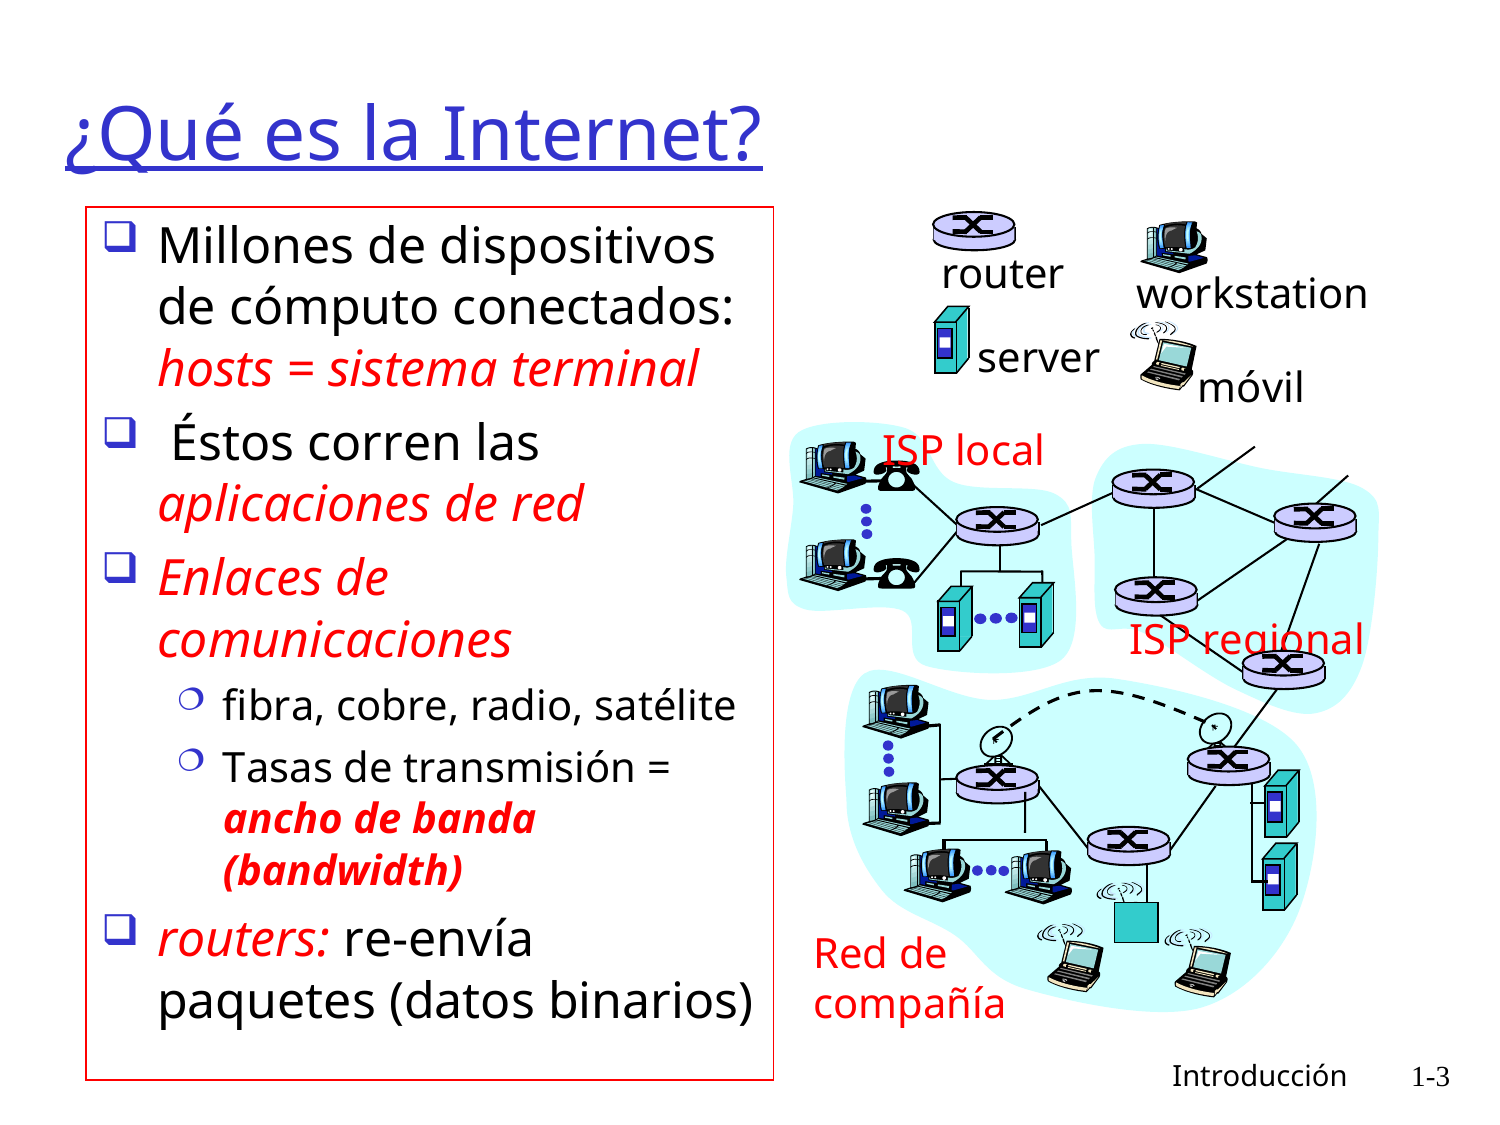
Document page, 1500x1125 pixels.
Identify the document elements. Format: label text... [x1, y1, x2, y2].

picture [1148, 880, 1159, 902]
list Millones de dispositivos de cómputo conectados: hosts = sistema terminal Éstos corren las aplicaciones de red Enlaces de comunicaciones fibra, cobre, radio, satélite Tasas de transmisión = ancho de banda (bandwidth) routers: re-envía paquetes (datos binarios) [86, 207, 774, 1081]
picture [1004, 849, 1073, 905]
picture [1164, 927, 1231, 998]
picture [913, 482, 920, 488]
text_box [1203, 650, 1360, 714]
picture [1037, 880, 1146, 993]
picture [799, 441, 868, 494]
picture [979, 725, 1014, 766]
text_box Red de compañía [798, 919, 1022, 1036]
text_box [933, 212, 1015, 238]
text_box [785, 422, 1077, 674]
picture [903, 848, 973, 903]
text_box [934, 306, 969, 374]
picture [873, 482, 917, 491]
text_box móvil [1183, 353, 1320, 419]
text_box server [962, 322, 1116, 389]
text_box Introducción [887, 1050, 1362, 1125]
picture [862, 684, 931, 739]
text_box router [926, 238, 1081, 305]
picture [862, 781, 931, 837]
text_box workstation [1122, 259, 1385, 326]
picture [1140, 220, 1209, 259]
title ¿Qué es la Internet? [49, 37, 1425, 225]
text_box [844, 669, 1317, 1013]
picture [1198, 712, 1233, 750]
picture [799, 538, 868, 592]
text_box 1-<number> [1362, 1050, 1466, 1125]
text_box ISP regional [1114, 605, 1381, 671]
picture [1129, 326, 1197, 391]
picture [873, 558, 920, 589]
text_box ISP local [867, 416, 1061, 482]
text_box [1091, 443, 1379, 630]
